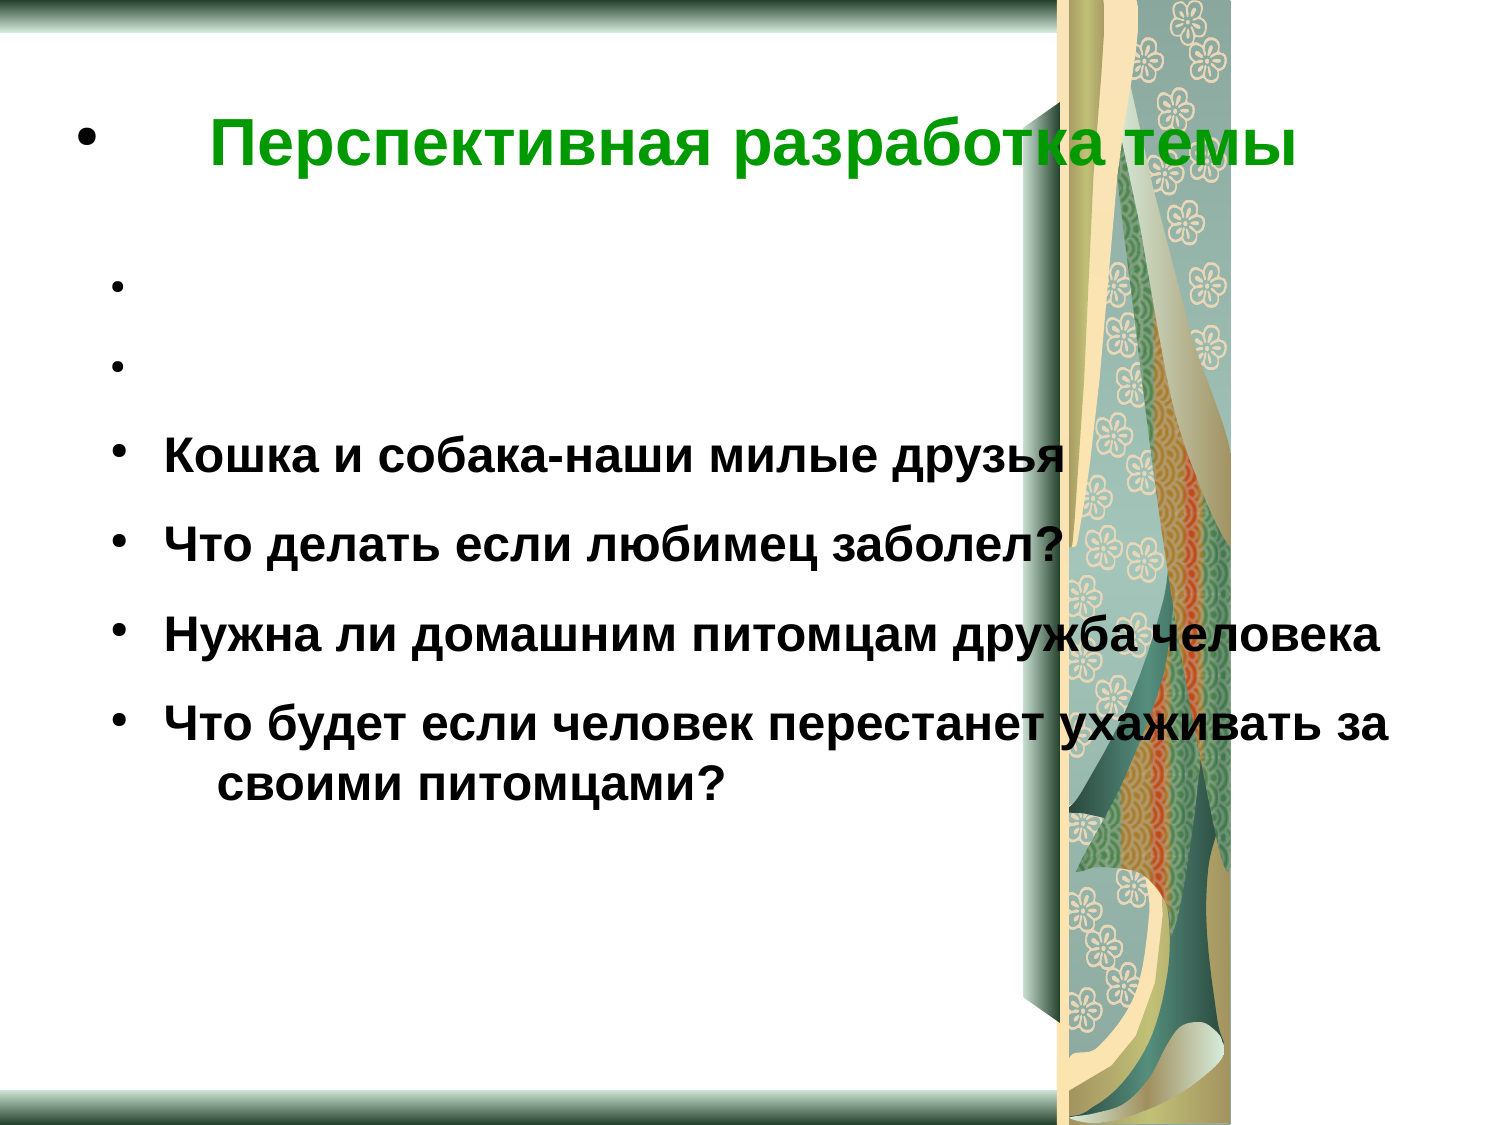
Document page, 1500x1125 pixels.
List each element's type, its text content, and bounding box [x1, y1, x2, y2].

title Перспективная разработка темы [75, 44, 1425, 233]
list Кошка и собака-наши милые друзья Что делать если любимец заболел? Нужна ли домашним питомцам дружба человека Что будет если человек перестанет ухаживать за своими питомцами? [75, 263, 1425, 1006]
